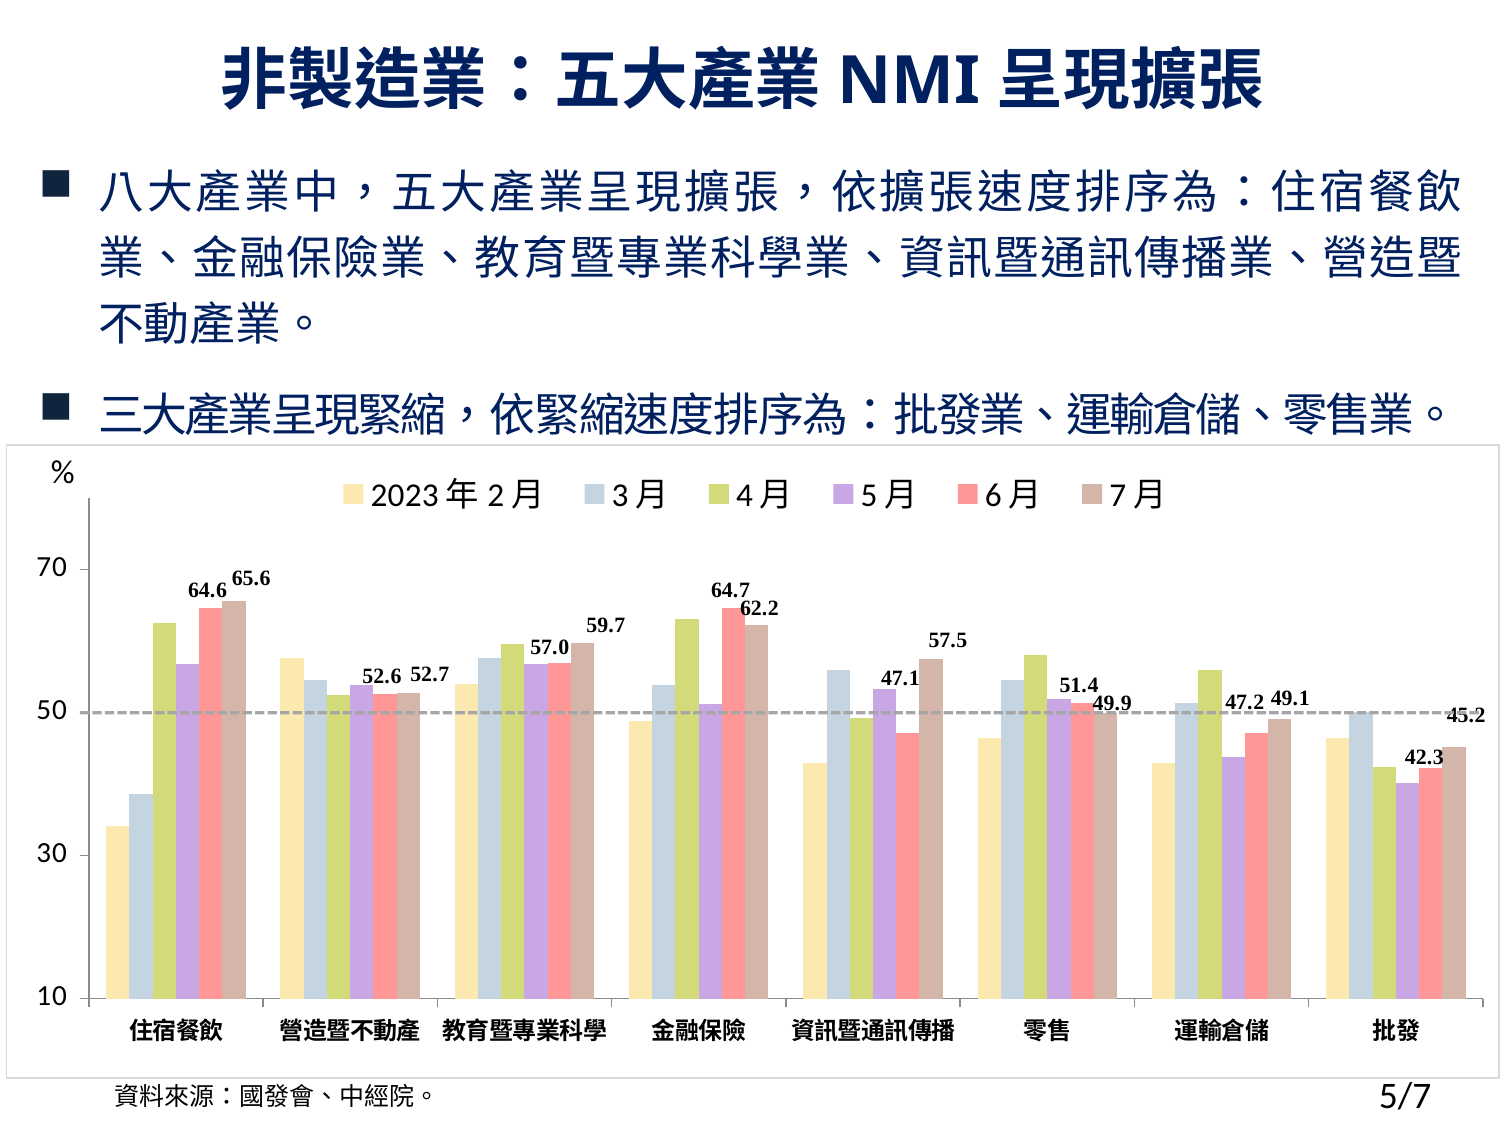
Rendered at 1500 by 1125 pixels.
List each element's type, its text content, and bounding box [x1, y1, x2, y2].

chart [5, 444, 1500, 1079]
text_box 八大產業中，五大產業呈現擴張，依擴張速度排序為：住宿餐飲業、金融保險業、教育暨專業科學業、資訊暨通訊傳播業、營造暨不動產業。 三大產業呈現緊縮，依緊縮速度排序為：批發業、運輸倉儲、零售業。 [0, 136, 1495, 444]
text_box 資料來源：國發會、中經院。 [100, 1079, 1500, 1118]
text_box % [36, 442, 131, 498]
title 非製造業：五大產業NMI呈現擴張 [0, 0, 1500, 150]
